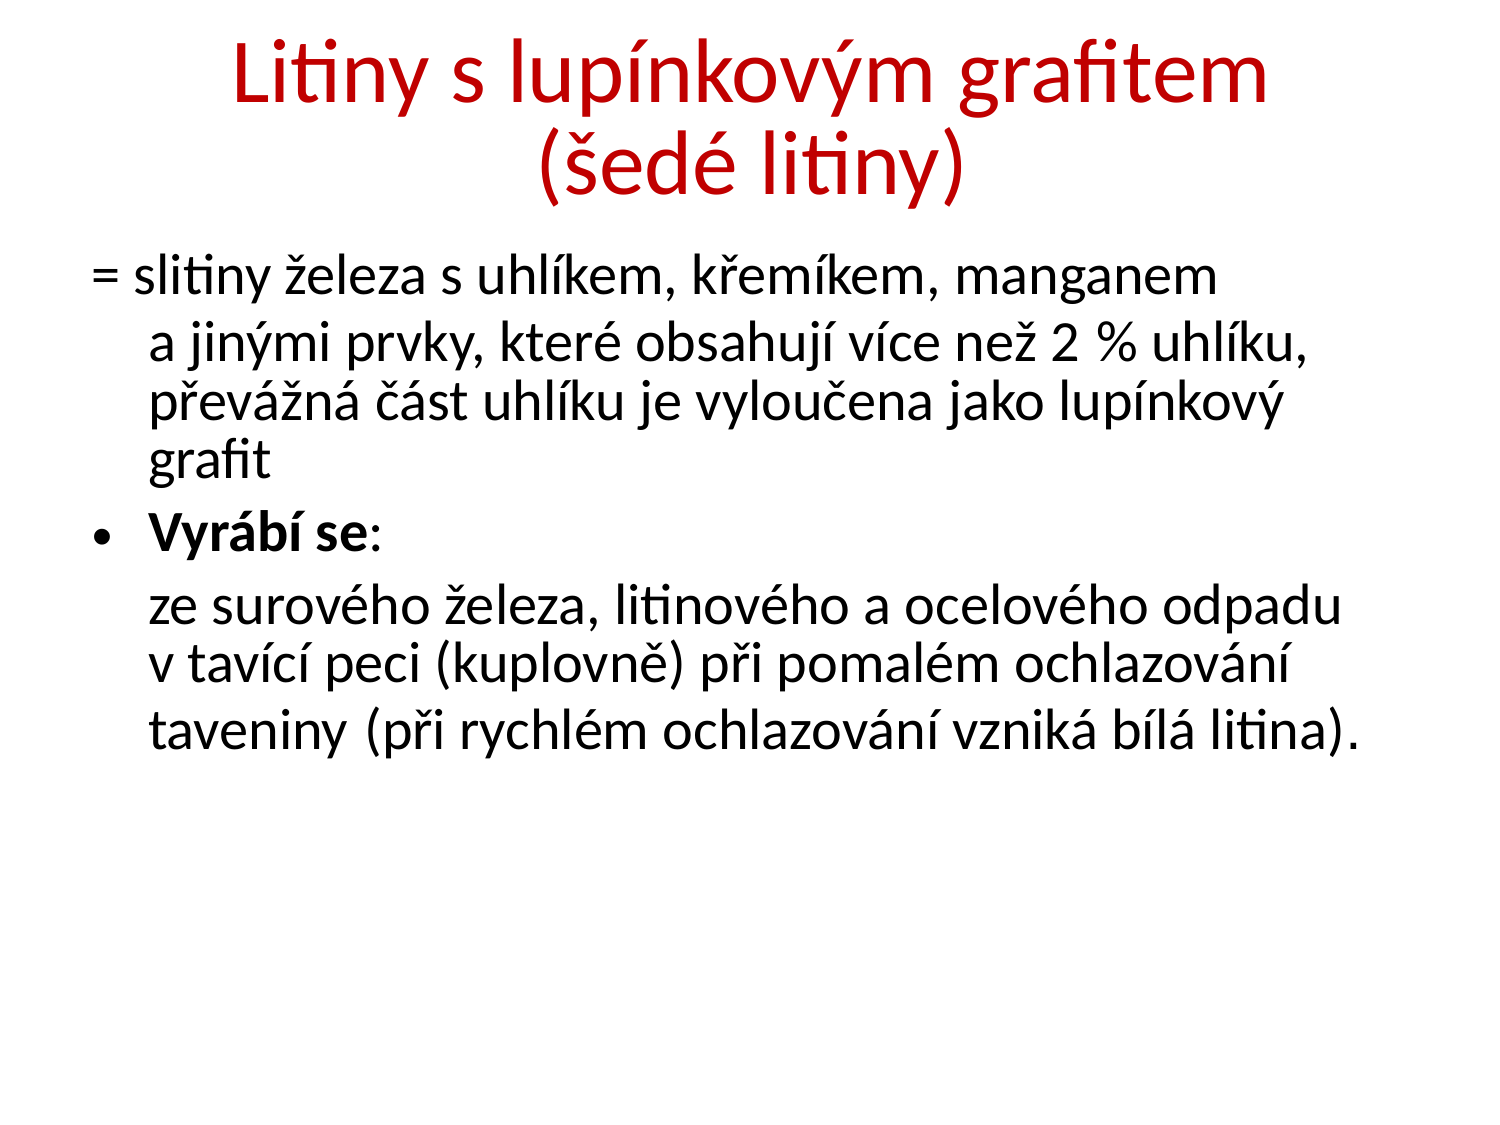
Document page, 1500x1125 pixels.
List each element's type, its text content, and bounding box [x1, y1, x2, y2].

title Litiny s lupínkovým grafitem (šedé litiny) [76, 8, 1427, 243]
list = slitiny železa s uhlíkem, křemíkem, manganem a jinými prvky, které obsahují více než 2 % uhlíku, převážná část uhlíku je vyloučena jako lupínkový grafit Vyrábí se: ze surového železa, litinového a ocelového odpadu v tavící peci (kuplovně) při pomalém ochlazování taveniny (při rychlém ochlazování vzniká bílá litina). [76, 243, 1427, 1016]
